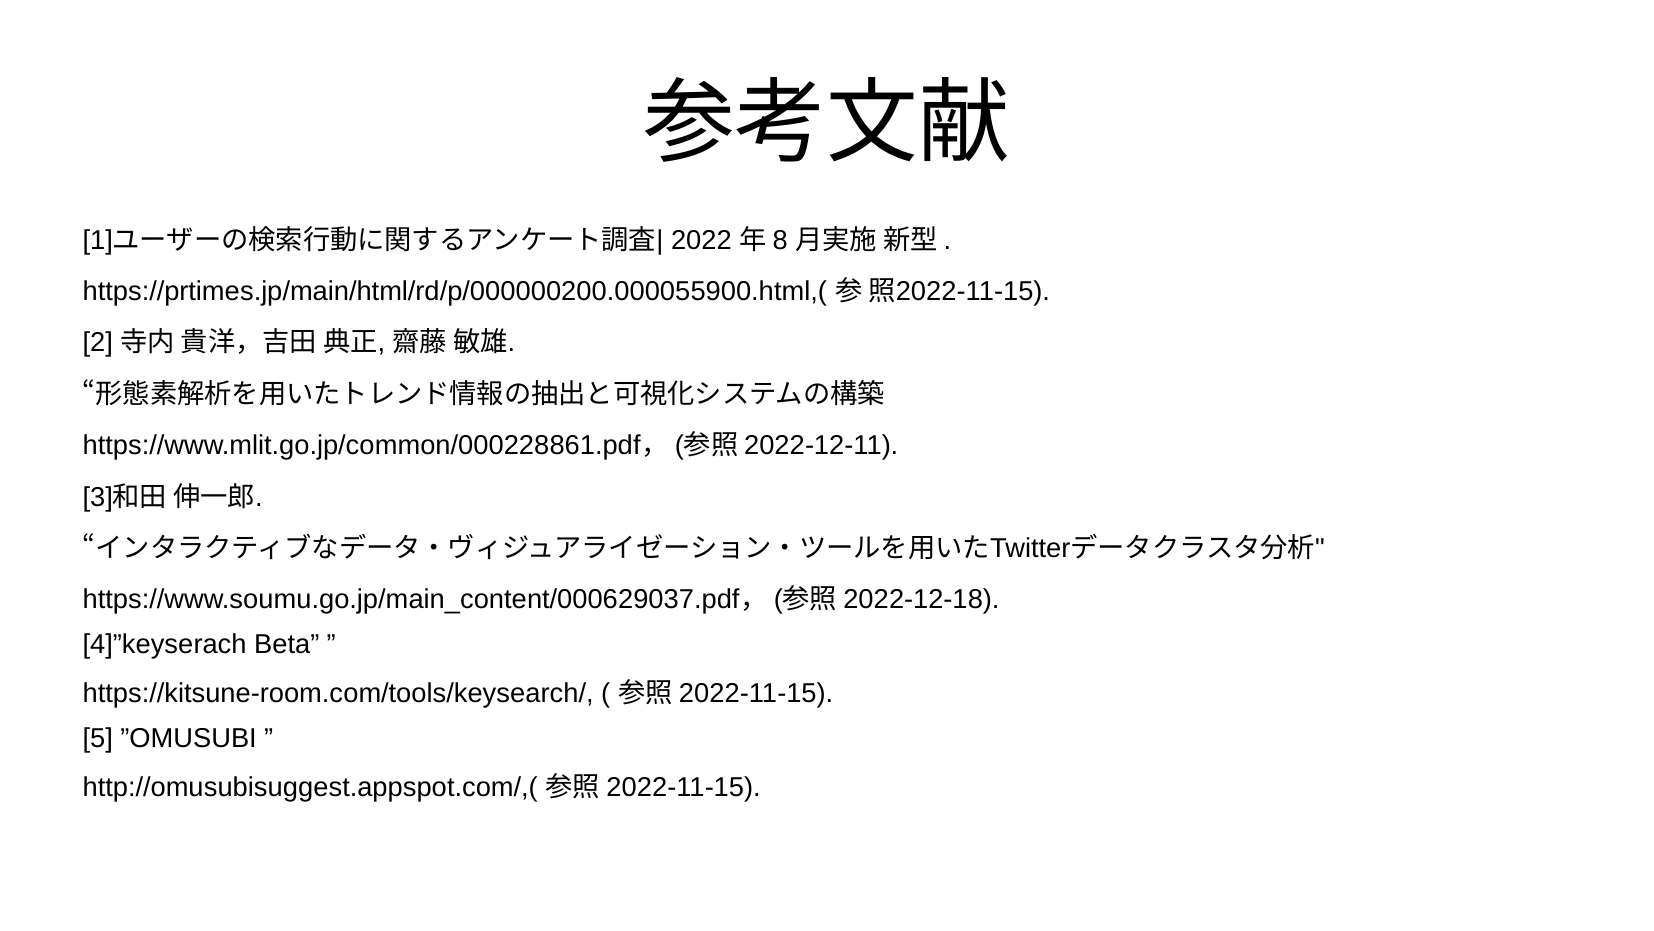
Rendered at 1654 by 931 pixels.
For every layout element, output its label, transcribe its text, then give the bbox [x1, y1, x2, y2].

title 参考文献 [82, 37, 1571, 193]
list [1]ユーザーの検索行動に関するアンケート調査| 2022 年 8 月実施 新型 . https://prtimes.jp/main/html/rd/p/000000200.000055900.html,( 参 照2022-11-15). [2] 寺内 貴洋，吉田 典正, 齋藤 敏雄. “形態素解析を用いたトレンド情報の抽出と可視化システムの構築 https://www.mlit.go.jp/common/000228861.pdf， (参照 2022-12-11). [3]和田 伸一郎. “インタラクティブなデータ・ヴィジュアライゼーション・ツールを用いたTwitterデータクラスタ分析" https://www.soumu.go.jp/main_content/000629037.pdf， (参照 2022-12-18). [4]”keyserach Beta” ” https://kitsune-room.com/tools/keysearch/, ( 参照 2022-11-15). [5] ”OMUSUBI ” http://omusubisuggest.appspot.com/,( 参照 2022-11-15). [82, 217, 1571, 815]
